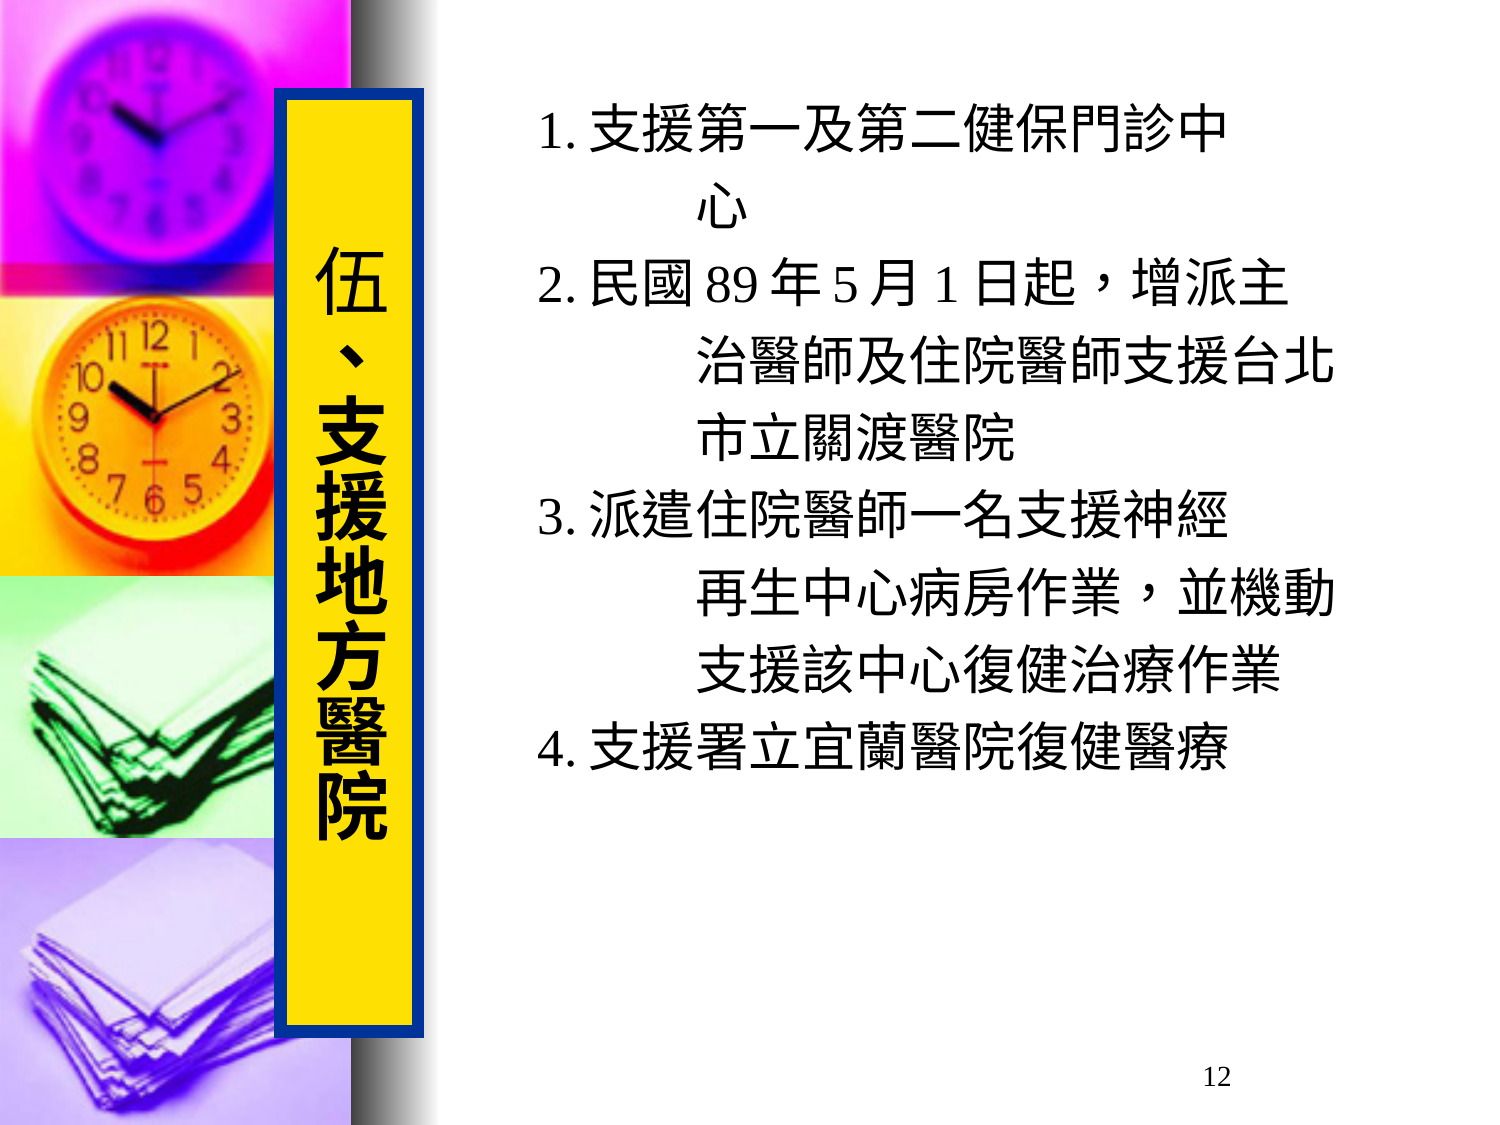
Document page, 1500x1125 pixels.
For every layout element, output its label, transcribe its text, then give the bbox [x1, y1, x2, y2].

text_box [1187, 1050, 1500, 1125]
title 伍、支援地方醫院 [280, 93, 419, 1032]
list 1.支援第一及第二健保門診中 心 2.民國89年5月1日起，增派主 治醫師及住院醫師支援台北 市立關渡醫院 3.派遣住院醫師一名支援神經 再生中心病房作業，並機動 支援該中心復健治療作業 4.支援署立宜蘭醫院復健醫療 [437, 87, 1388, 1026]
